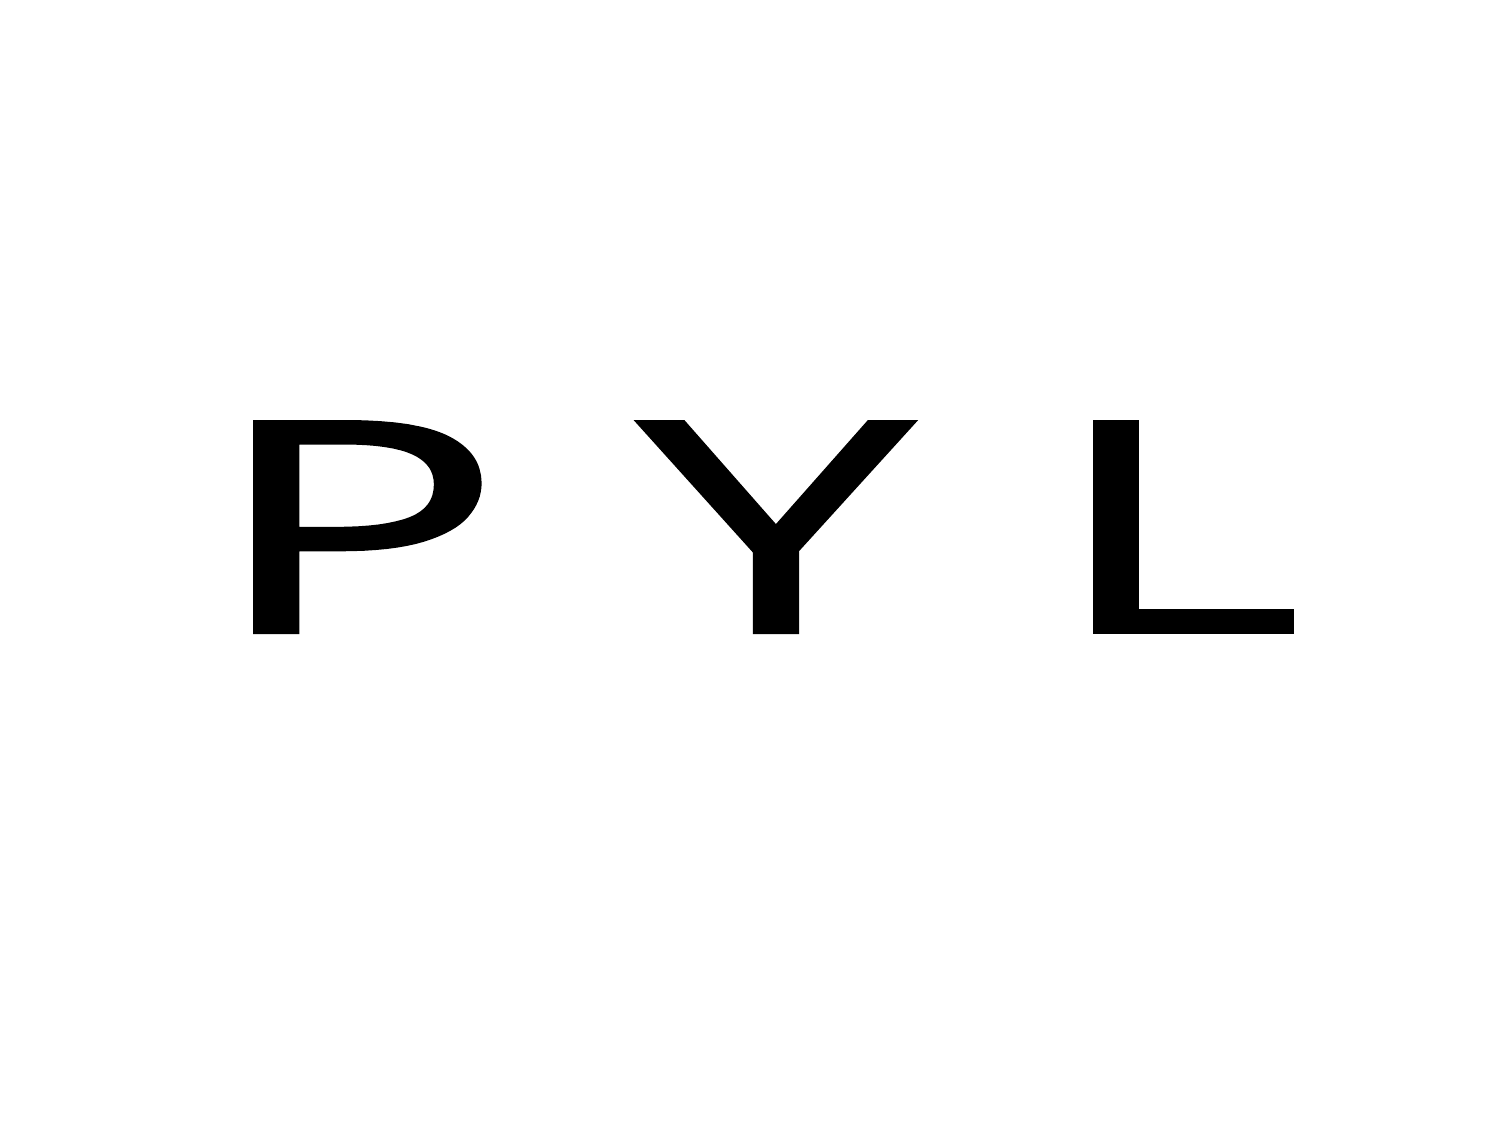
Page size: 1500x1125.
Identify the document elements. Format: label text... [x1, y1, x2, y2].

text_box P Y L [1093, 420, 1294, 634]
text_box P Y L [253, 420, 481, 634]
text_box P Y L [635, 420, 917, 634]
